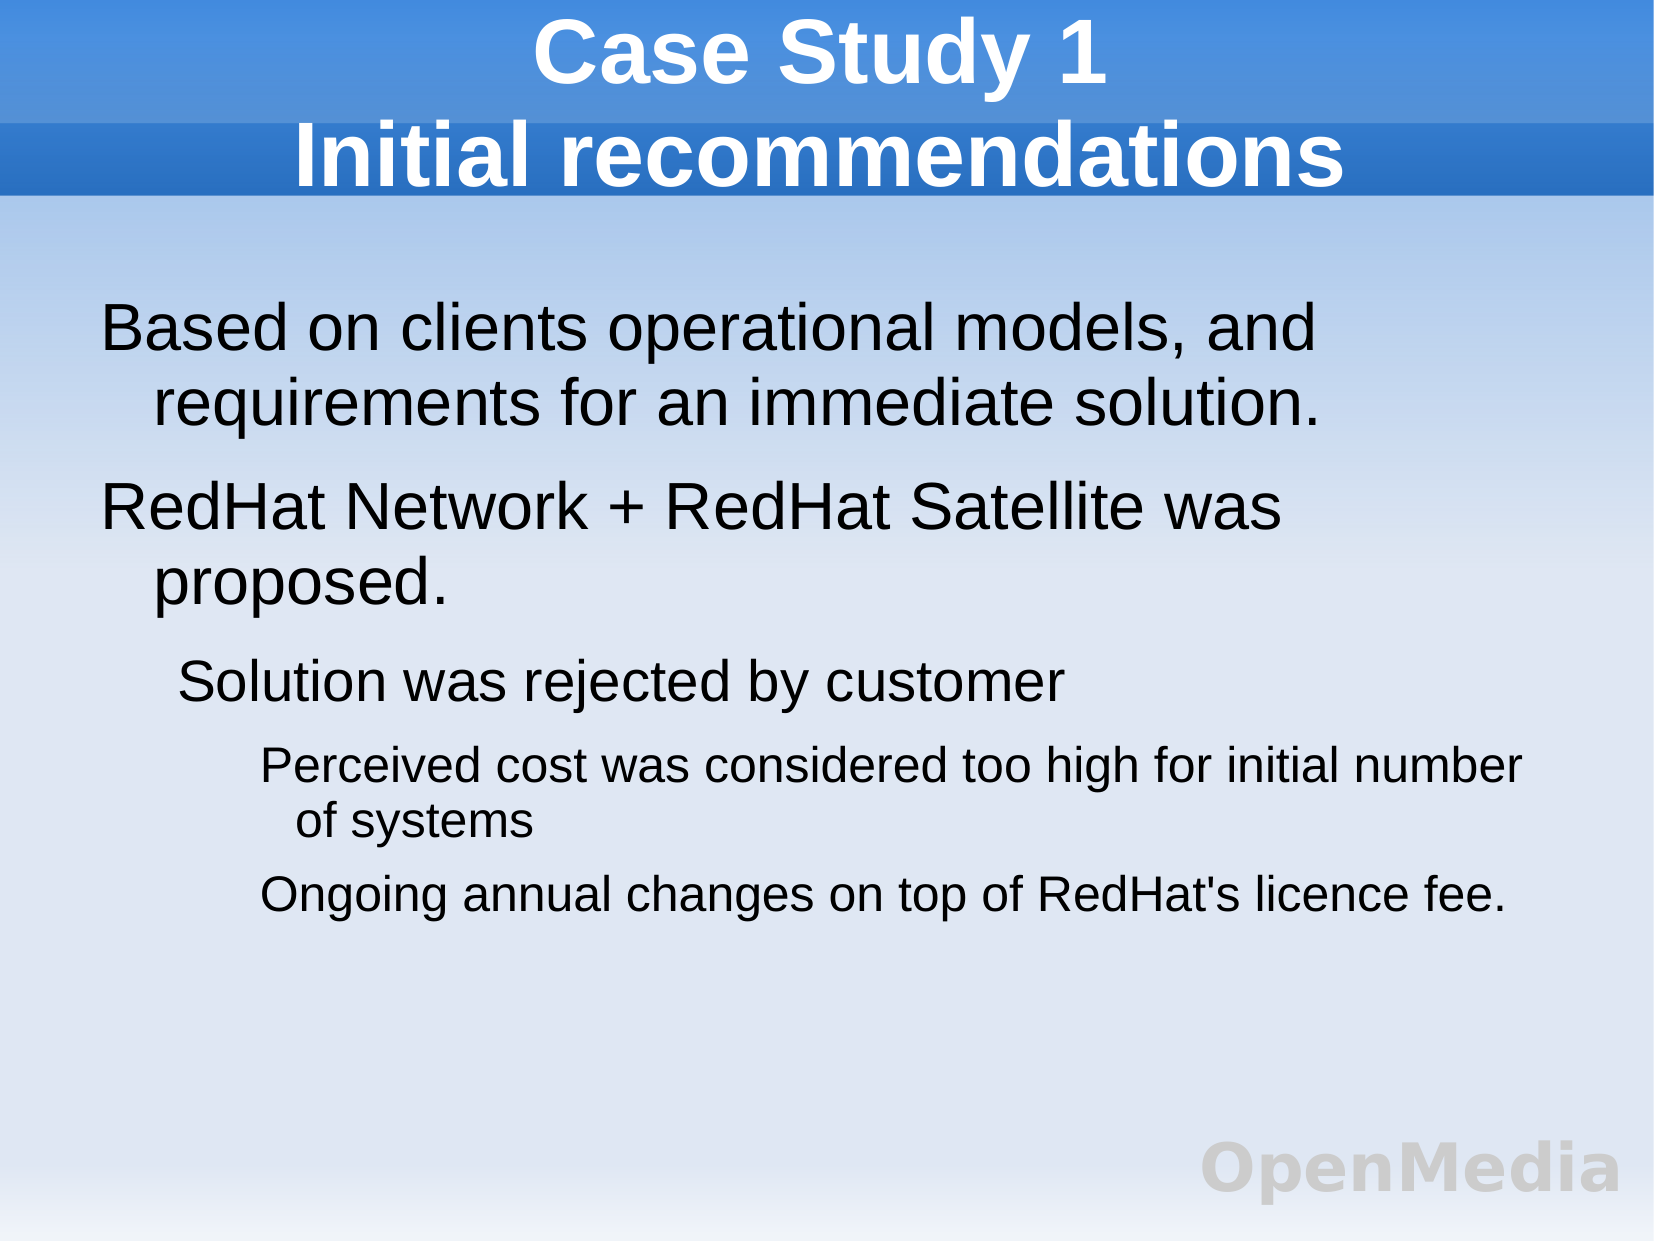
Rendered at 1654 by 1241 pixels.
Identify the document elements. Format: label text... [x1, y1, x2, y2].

list Based on clients operational models, and requirements for an immediate solution. RedHat Network + RedHat Satellite was proposed. Solution was rejected by customer Perceived cost was considered too high for initial number of systems Ongoing annual changes on top of RedHat's licence fee. [82, 290, 1571, 1094]
picture [0, 0, 1654, 1241]
title Case Study 1 Initial recommendations [76, 1, 1565, 207]
